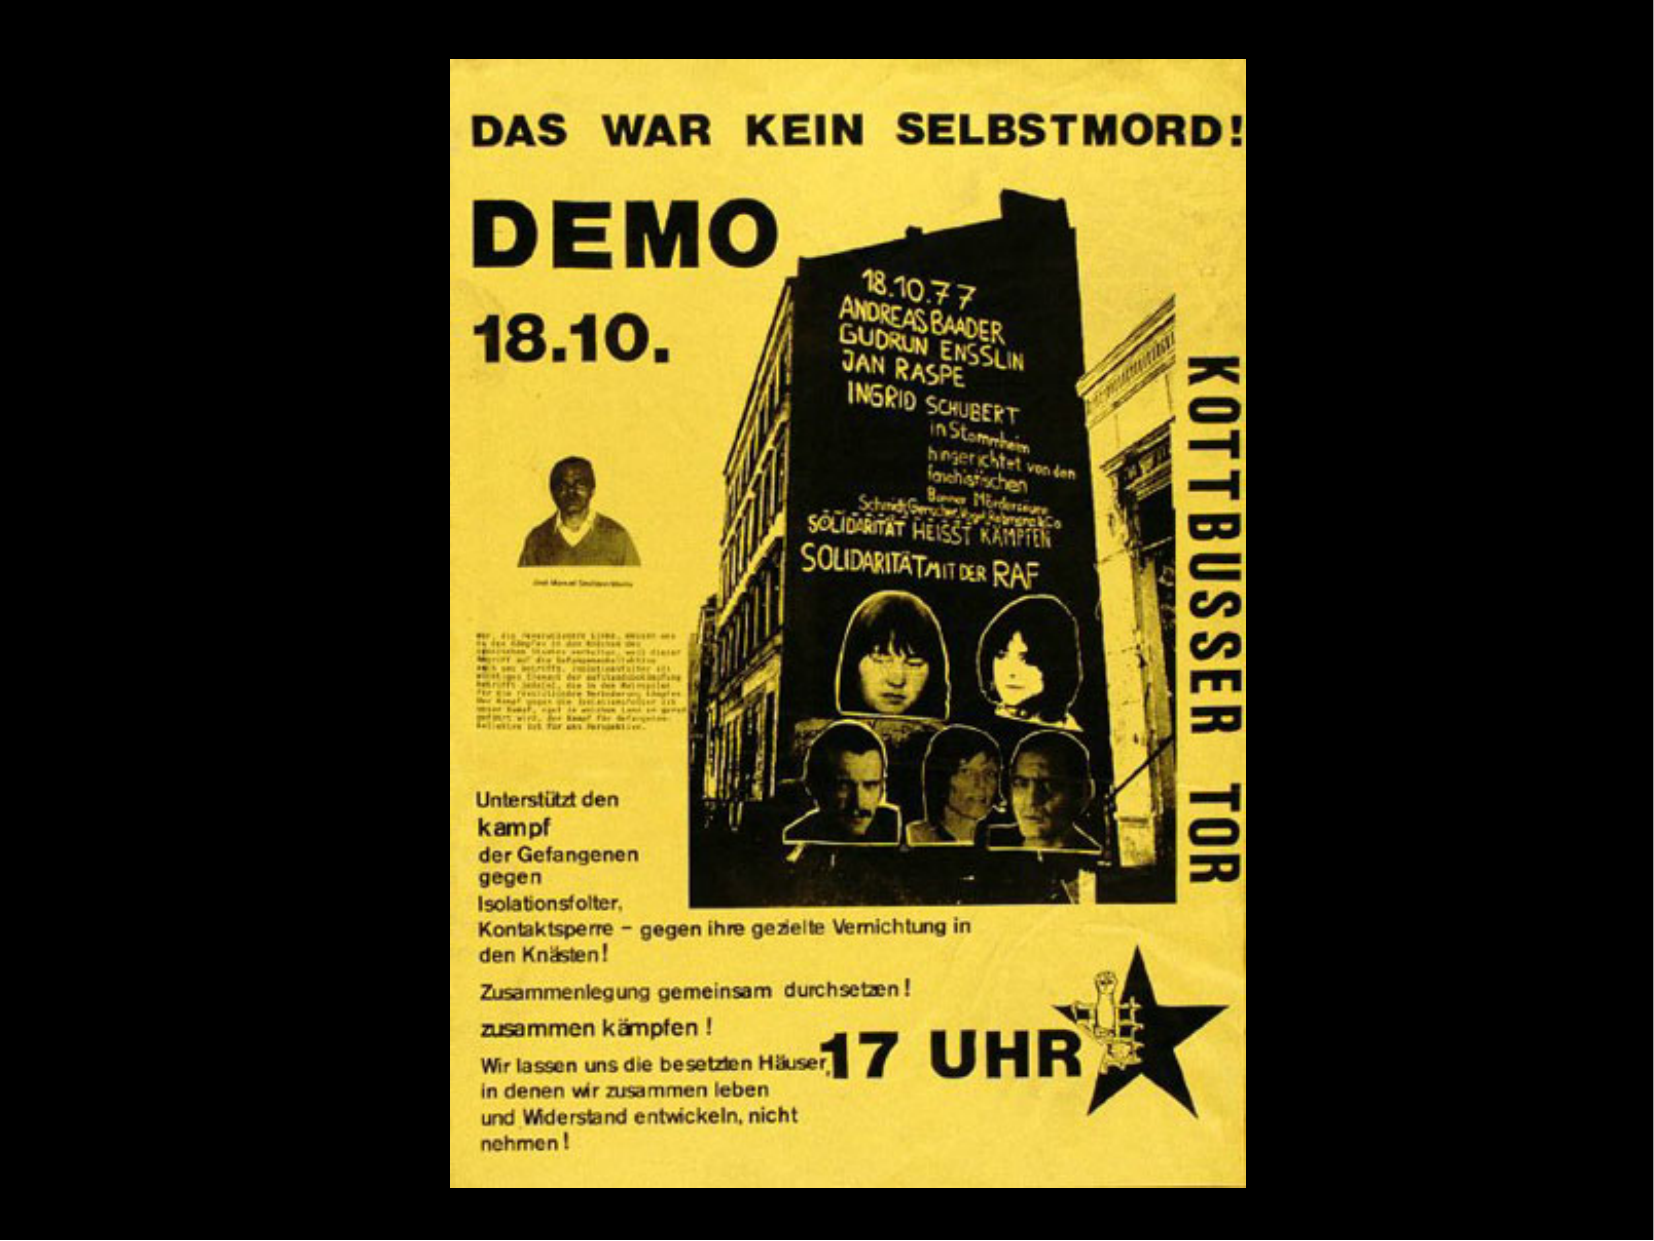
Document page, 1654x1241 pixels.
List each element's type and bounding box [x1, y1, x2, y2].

picture [450, 59, 1246, 1189]
